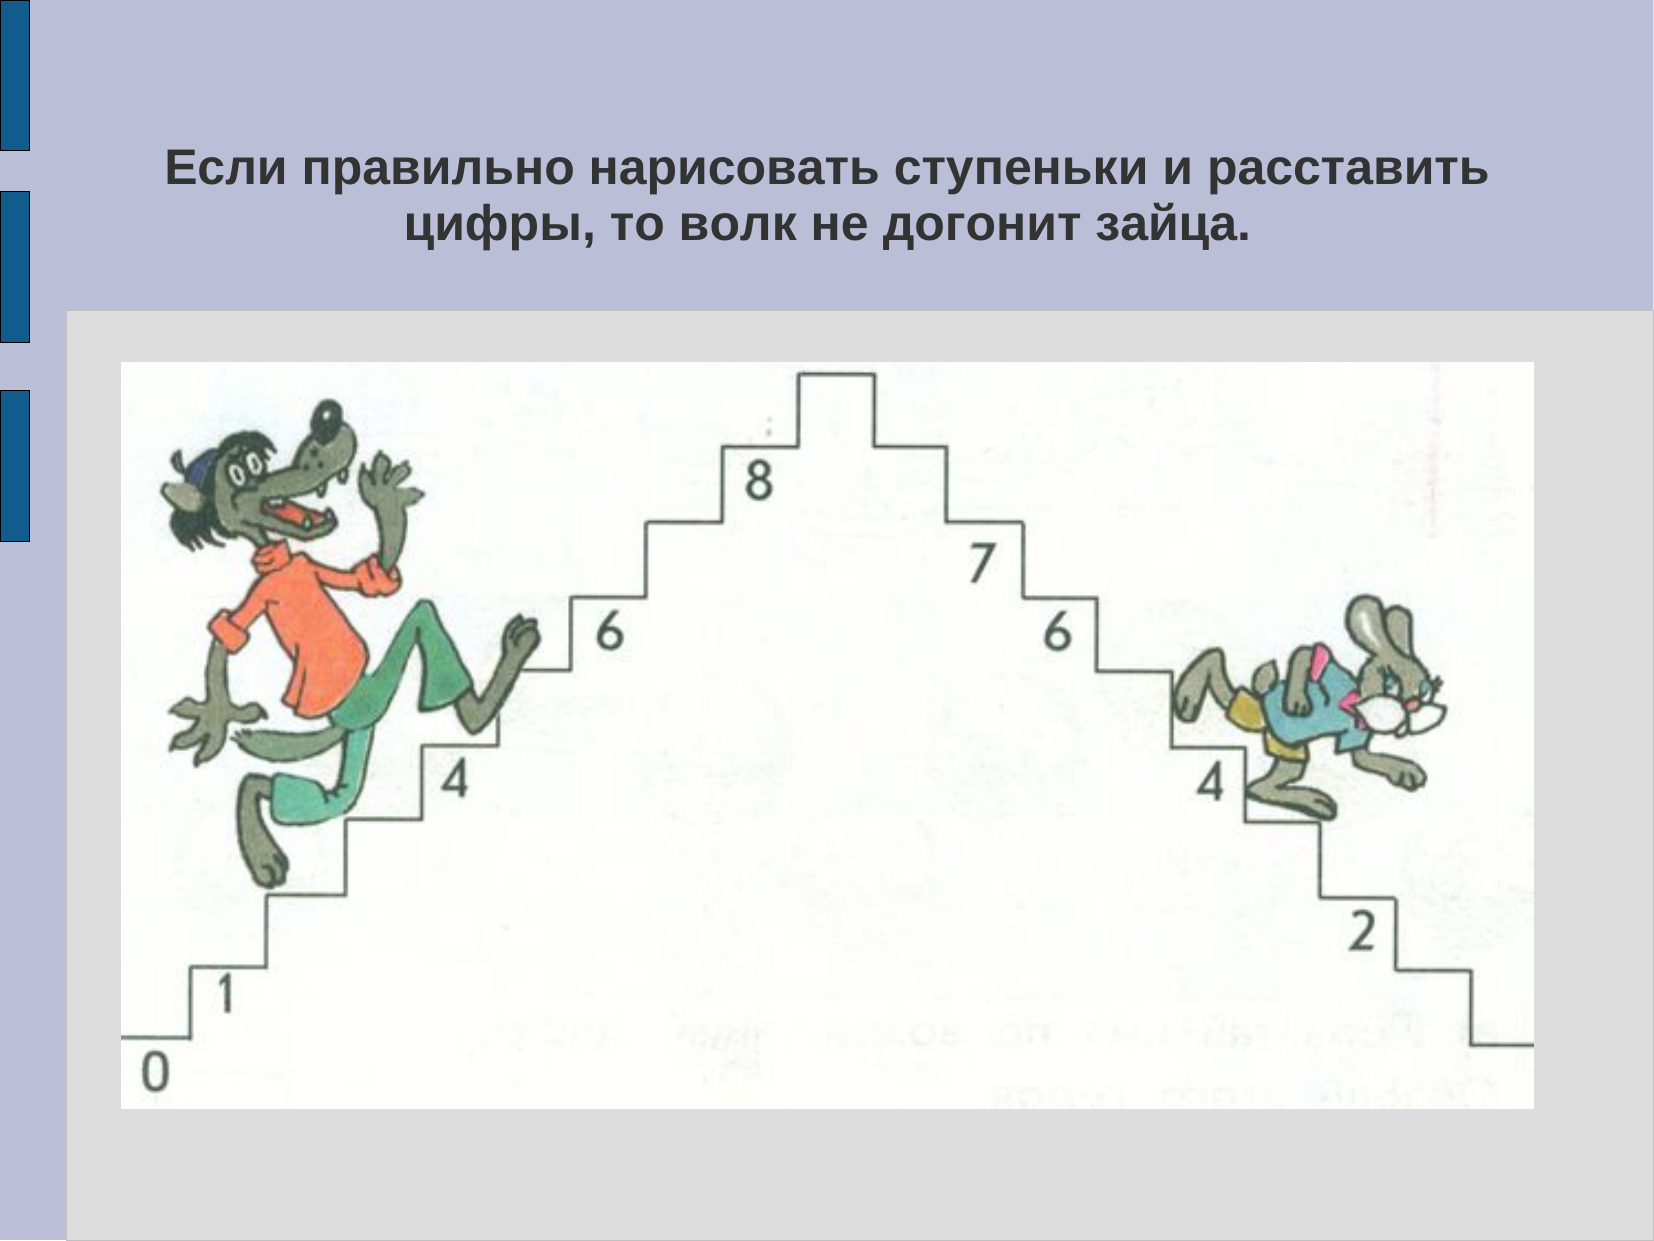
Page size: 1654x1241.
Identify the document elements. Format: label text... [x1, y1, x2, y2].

picture [121, 362, 1534, 1109]
title Если правильно нарисовать ступеньки и расставить цифры, то волк не догонит зайца. [121, 91, 1534, 299]
